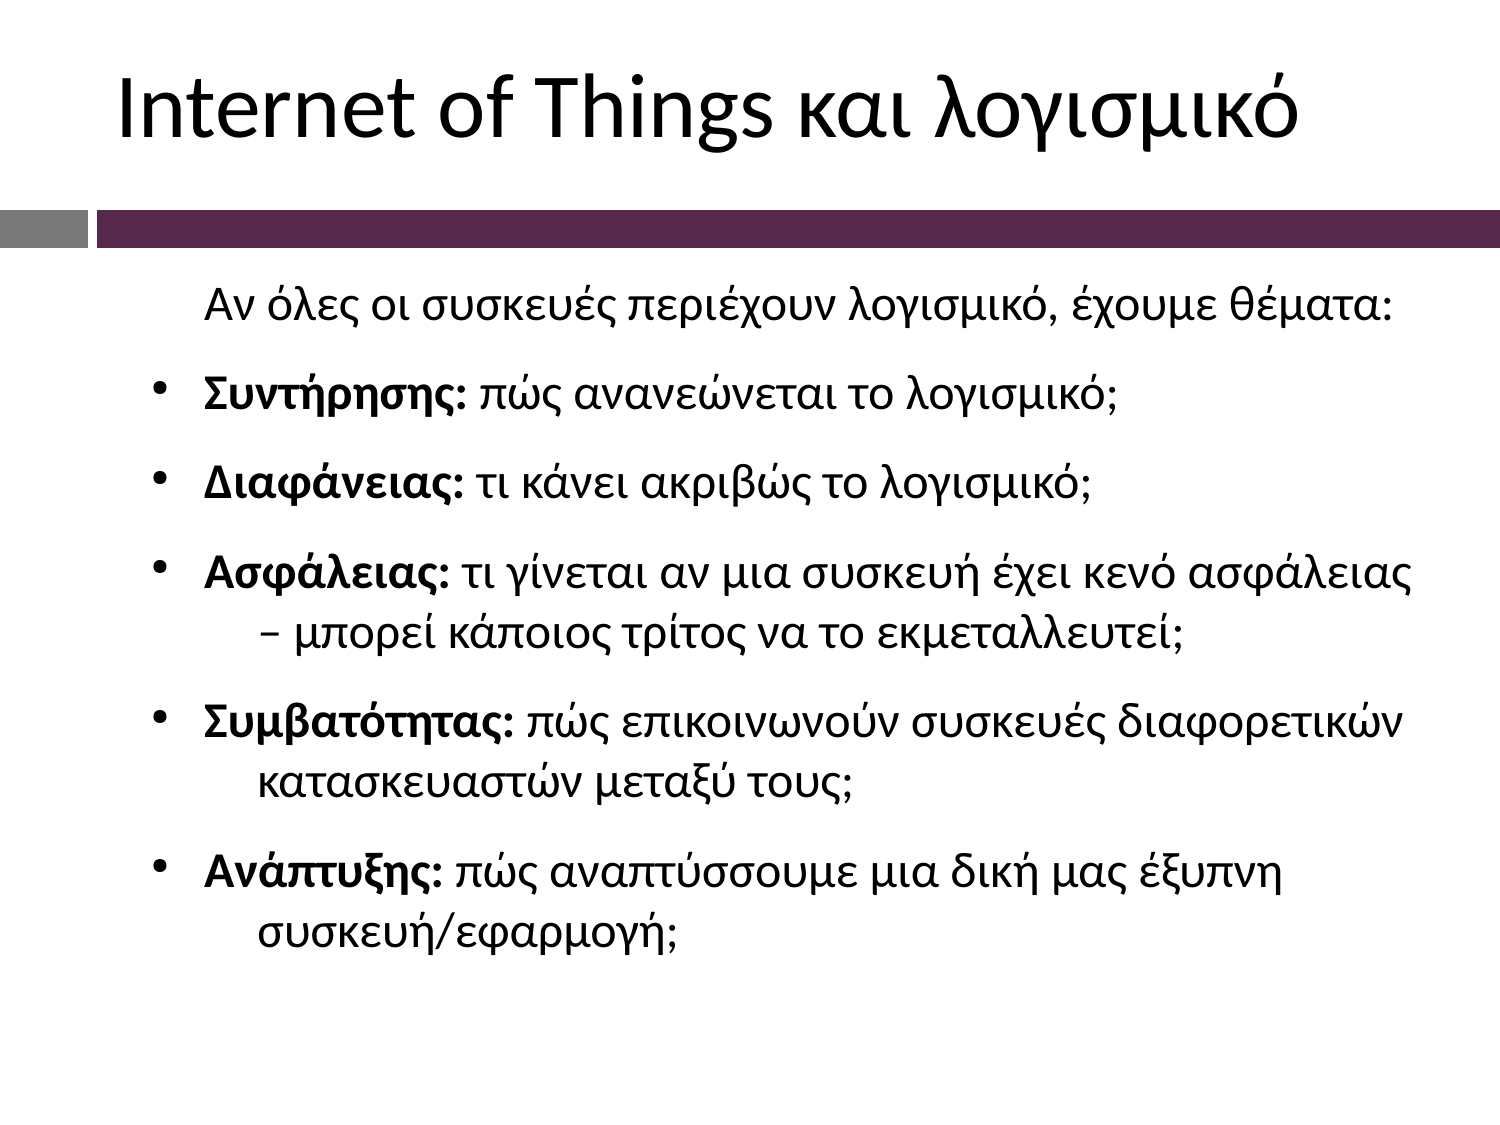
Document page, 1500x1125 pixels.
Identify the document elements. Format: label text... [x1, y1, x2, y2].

list Αν όλες οι συσκευές περιέχουν λογισμικό, έχουμε θέματα: Συντήρησης: πώς ανανεώνεται το λογισμικό; Διαφάνειας: τι κάνει ακριβώς το λογισμικό; Ασφάλειας: τι γίνεται αν μια συσκευή έχει κενό ασφάλειας – μπορεί κάποιος τρίτος να το εκμεταλλευτεί; Συμβατότητας: πώς επικοινωνούν συσκευές διαφορετικών κατασκευαστών μεταξύ τους; Ανάπτυξης: πώς αναπτύσσουμε μια δική μας έξυπνη συσκευή/εφαρμογή; [100, 262, 1438, 1000]
title Internet of Things και λογισμικό [100, 19, 1438, 182]
